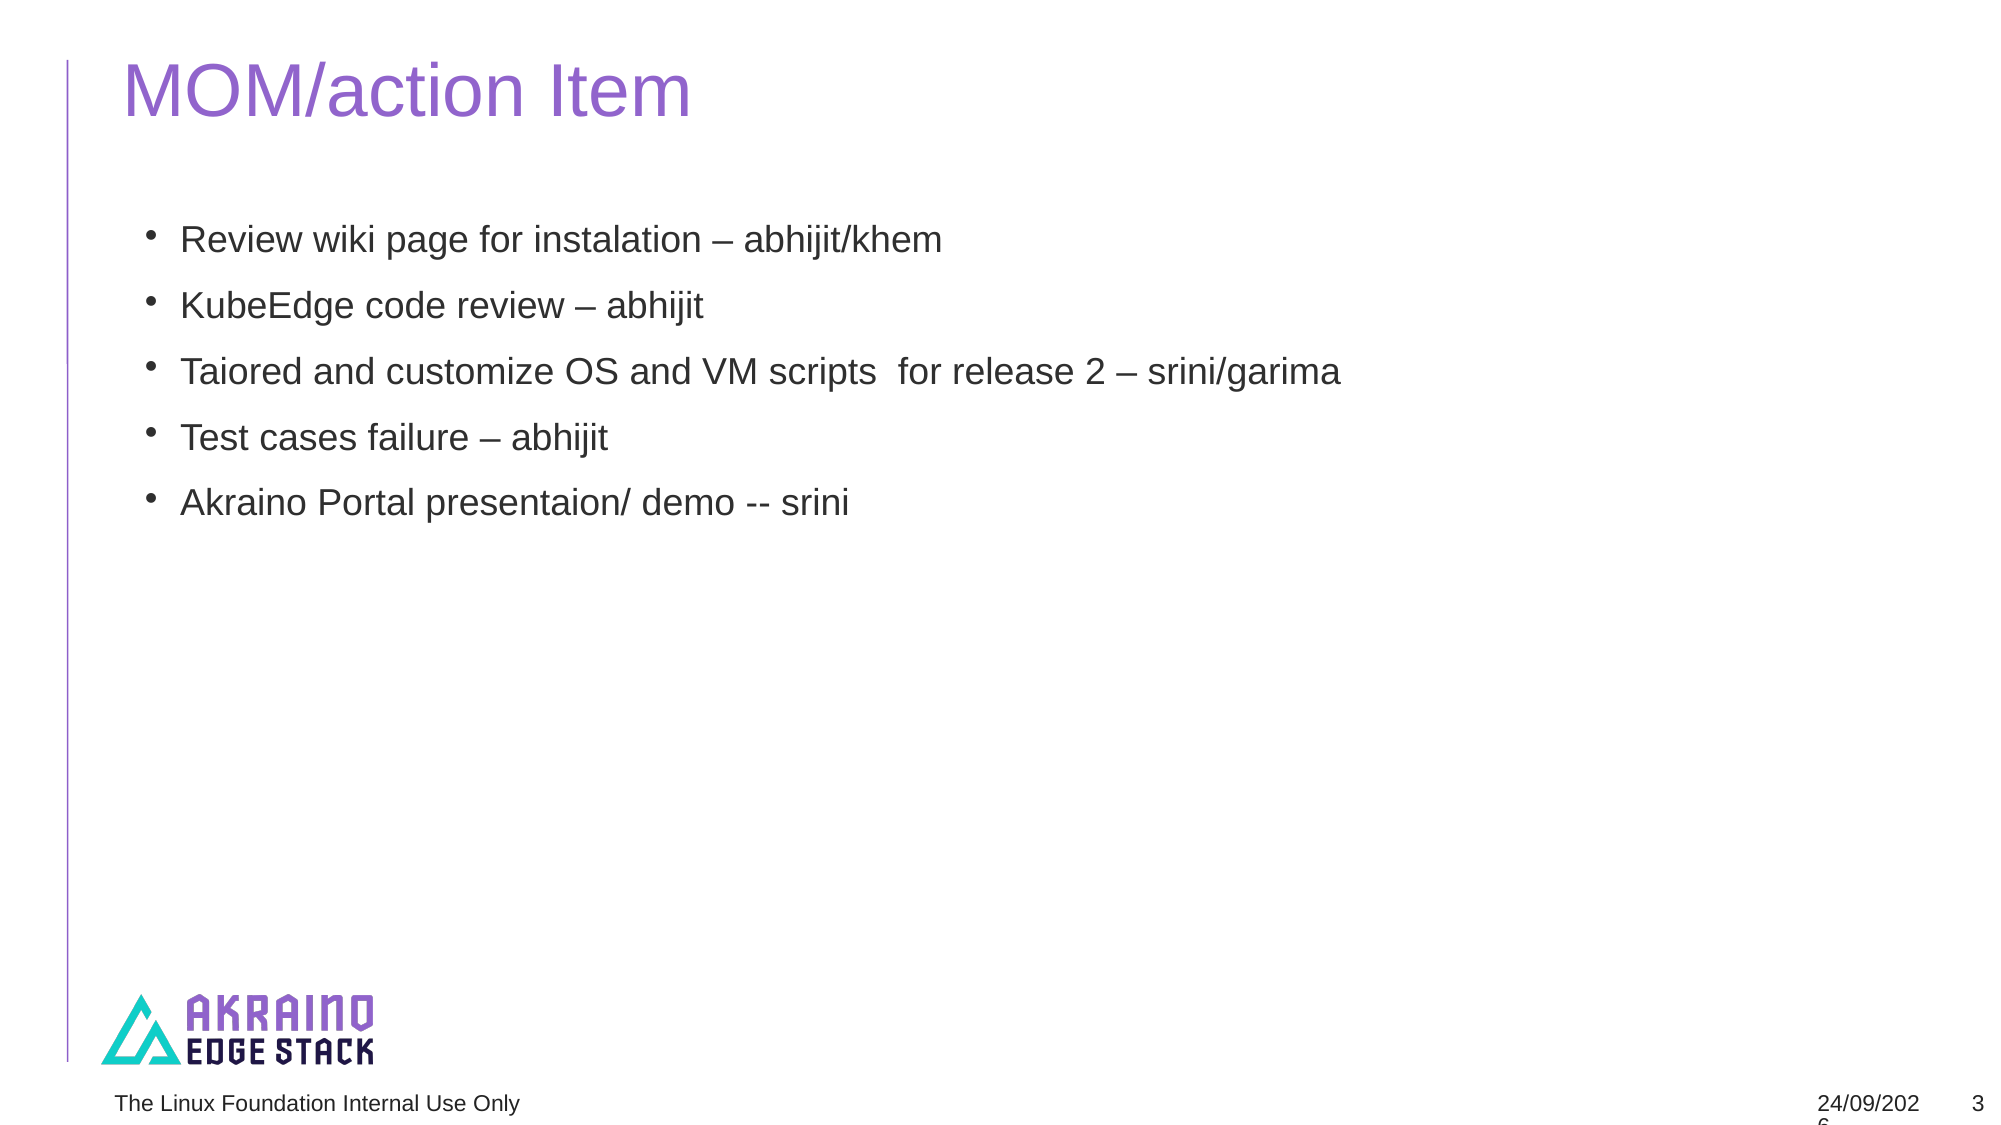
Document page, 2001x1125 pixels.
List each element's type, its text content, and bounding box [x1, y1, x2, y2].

text_box Review wiki page for instalation – abhijit/khem KubeEdge code review – abhijit Taiored and customize OS and VM scripts for release 2 – srini/garima Test cases failure – abhijit Akraino Portal presentaion/ demo -- srini [129, 141, 1940, 973]
text_box 09/10/2019 [1802, 1080, 1938, 1125]
text_box The Linux Foundation Internal Use Only [99, 1080, 652, 1125]
picture [101, 994, 373, 1065]
text_box <number> [1939, 1080, 2000, 1125]
text_box MOM/action Item [107, 31, 1901, 154]
